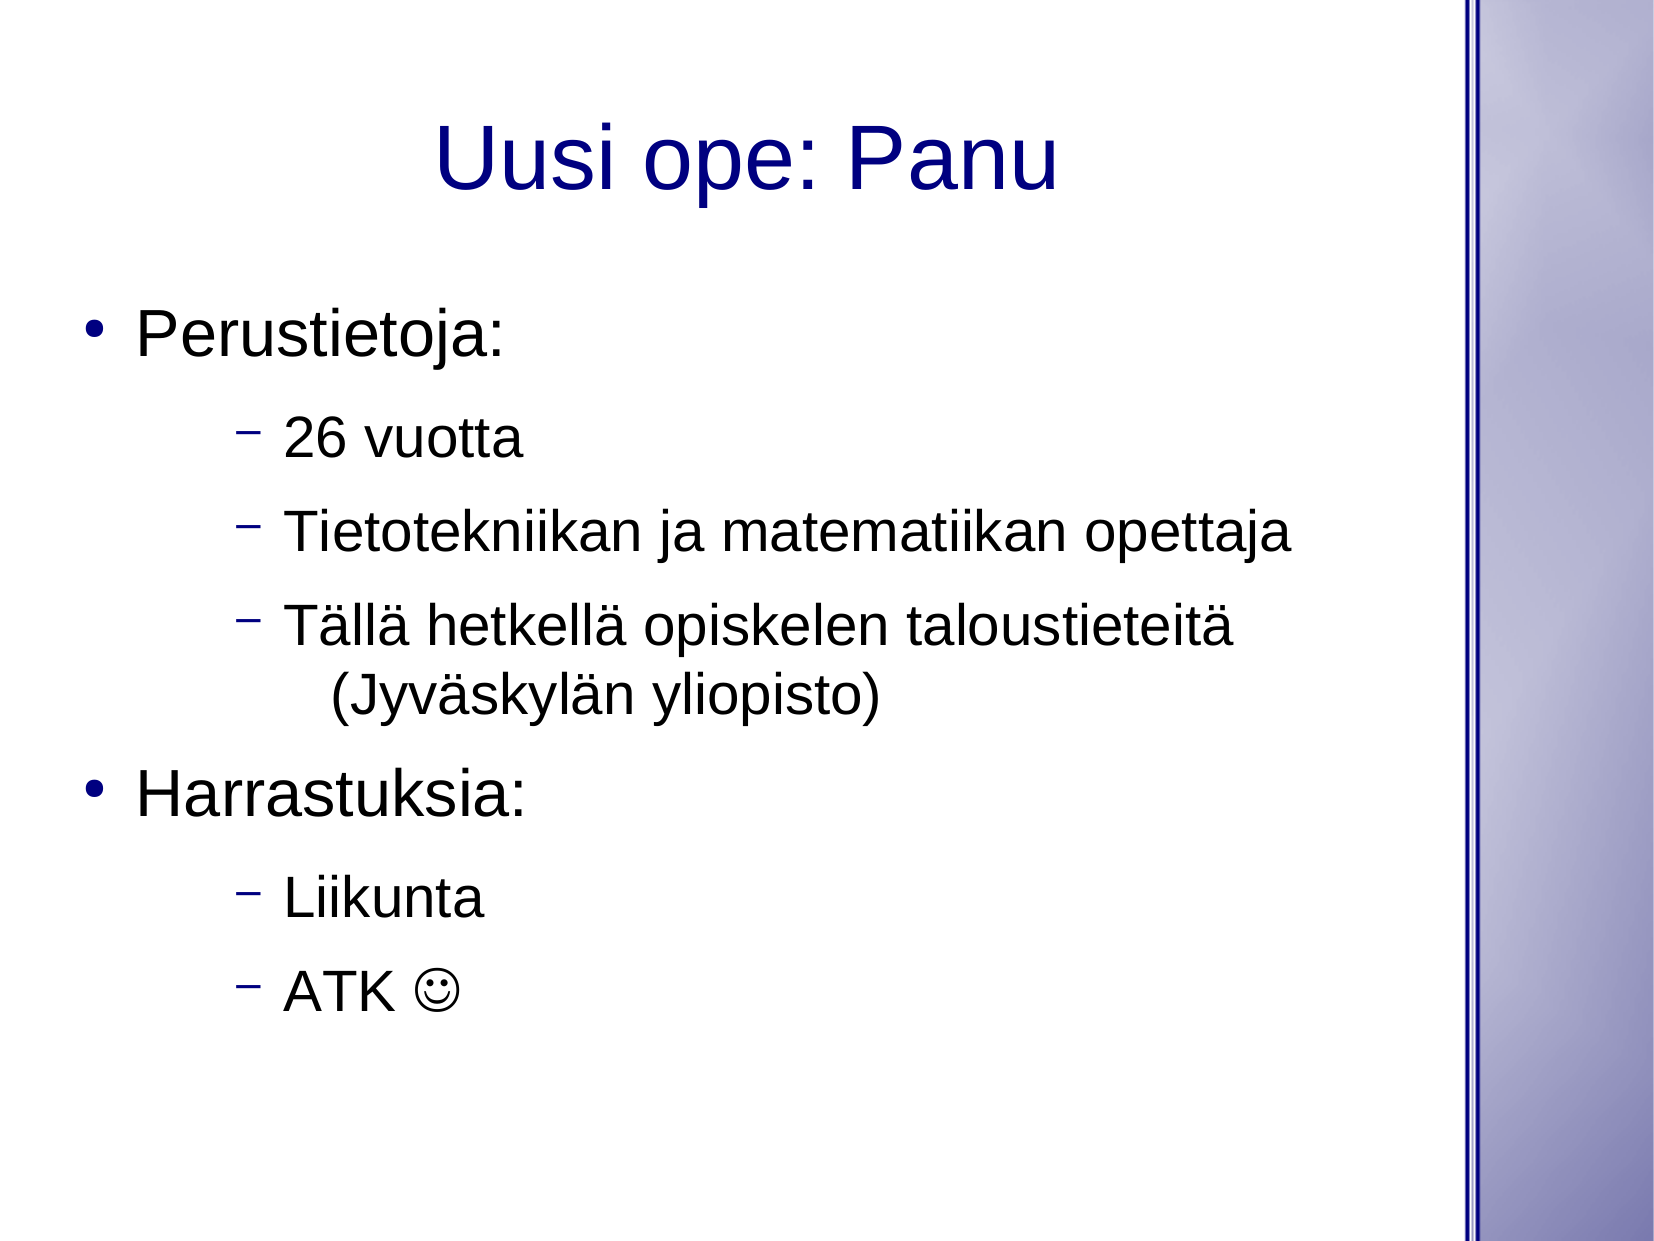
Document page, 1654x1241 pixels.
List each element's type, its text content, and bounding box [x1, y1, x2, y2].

list Perustietoja: 26 vuotta Tietotekniikan ja matematiikan opettaja Tällä hetkellä opiskelen taloustieteitä (Jyväskylän yliopisto) Harrastuksia: Liikunta ATK  [47, 290, 1447, 1028]
title Uusi ope: Panu [47, 49, 1447, 257]
